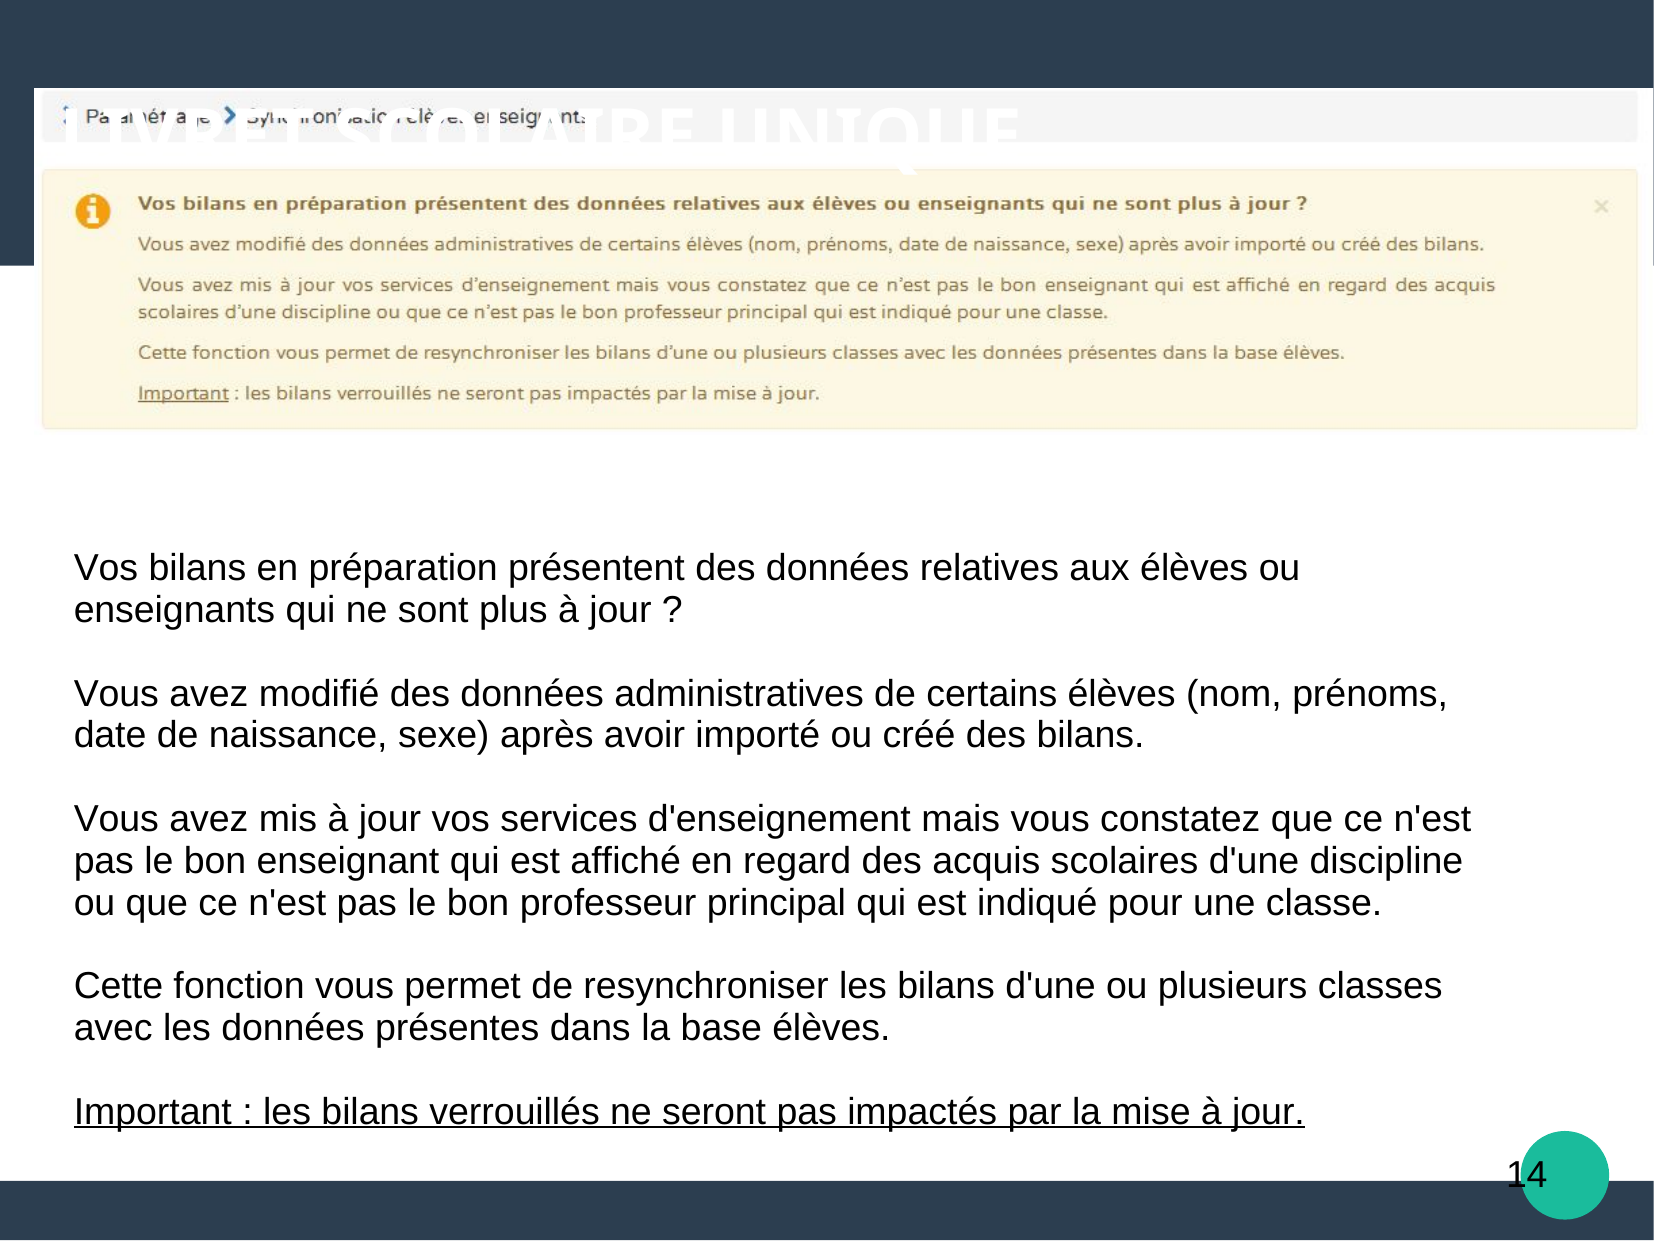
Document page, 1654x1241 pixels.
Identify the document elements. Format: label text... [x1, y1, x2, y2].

picture [34, 88, 1654, 443]
text_box Vos bilans en préparation présentent des données relatives aux élèves ou enseignants qui ne sont plus à jour ? Vous avez modifié des données administratives de certains élèves (nom, prénoms, date de naissance, sexe) après avoir importé ou créé des bilans. Vous avez mis à jour vos services d'enseignement mais vous constatez que ce n'est pas le bon enseignant qui est affiché en regard des acquis scolaires d'une discipline ou que ce n'est pas le bon professeur principal qui est indiqué pour une classe. Cette fonction vous permet de resynchroniser les bilans d'une ou plusieurs classes avec les données présentes dans la base élèves. Important : les bilans verrouillés ne seront pas impactés par la mise à jour. [59, 537, 1489, 1176]
title LIVRET SCOLAIRE UNIQUE [59, 49, 1595, 207]
